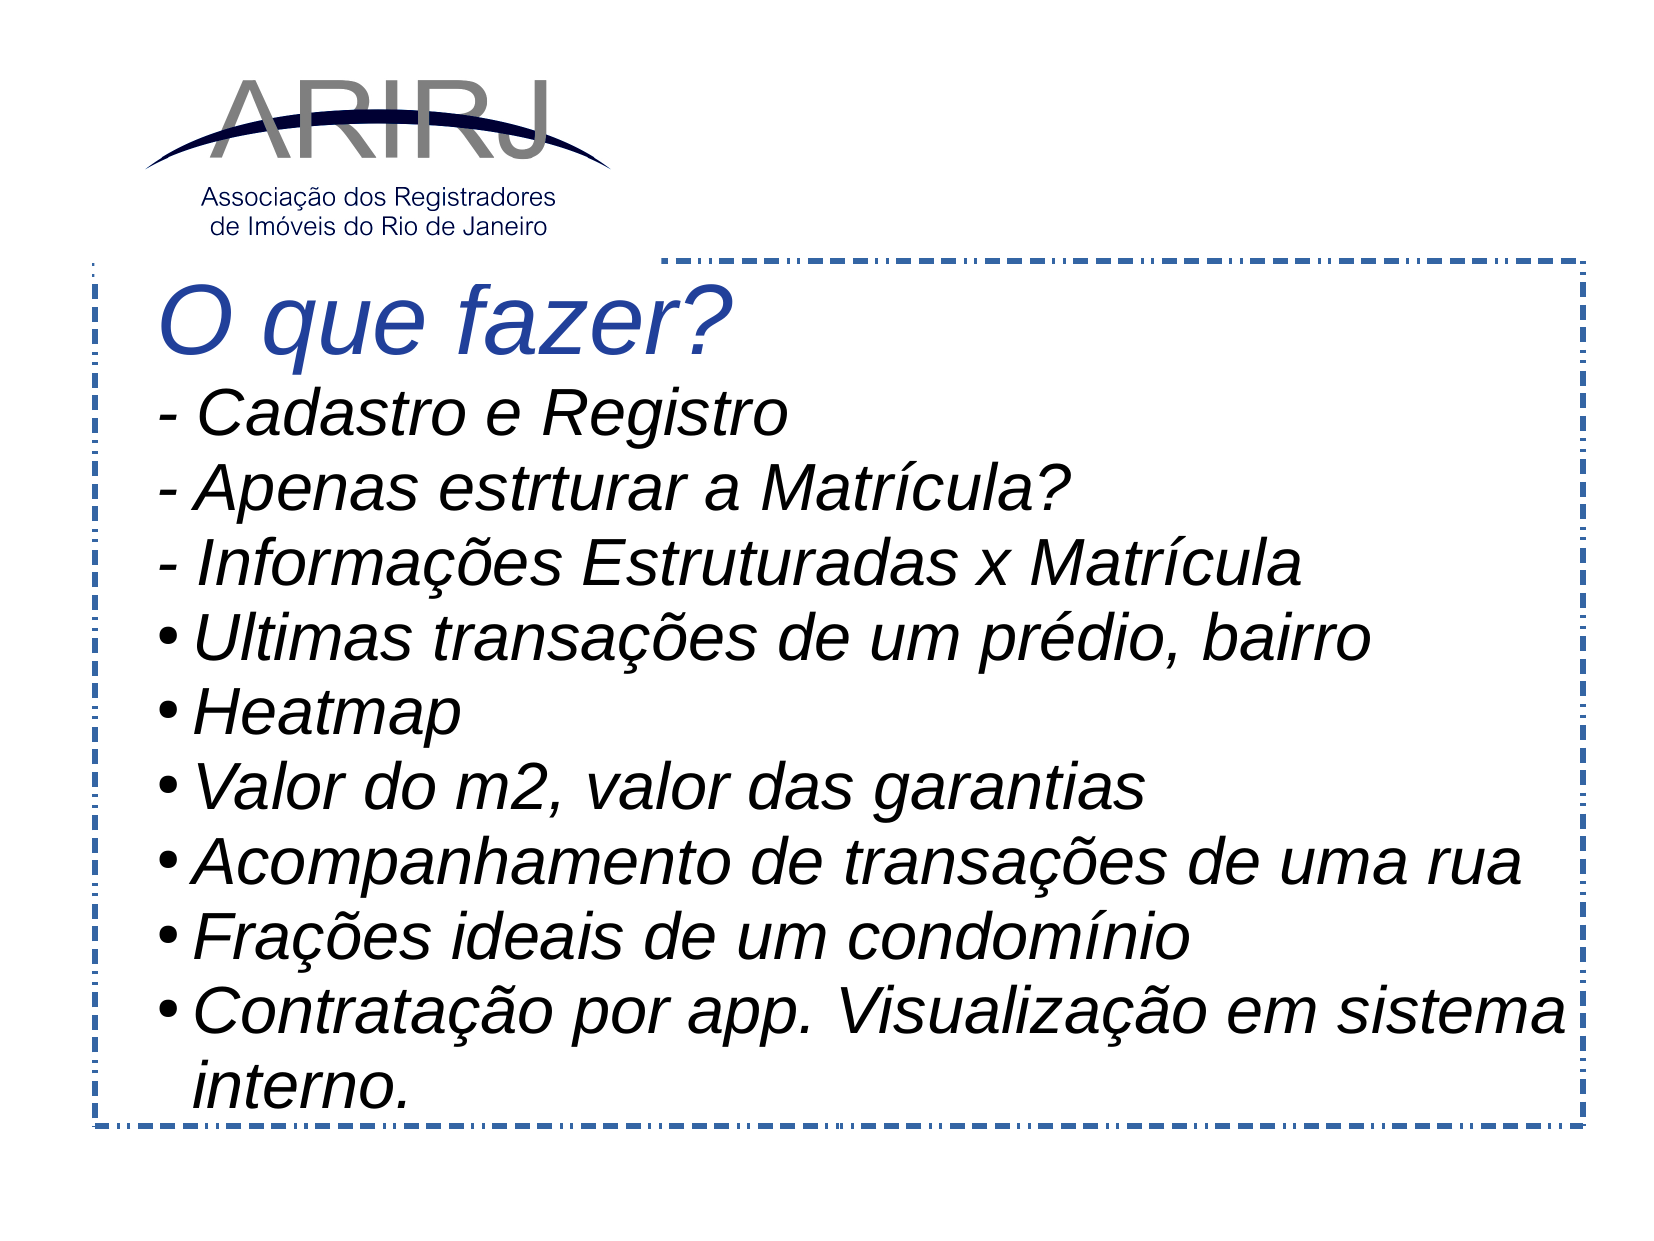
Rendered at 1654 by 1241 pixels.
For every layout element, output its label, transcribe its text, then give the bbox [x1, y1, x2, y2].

picture [94, 23, 662, 284]
subtitle O que fazer? - Cadastro e Registro - Apenas estrturar a Matrícula? - Informações Estruturadas x Matrícula Ultimas transações de um prédio, bairro Heatmap Valor do m2, valor das garantias Acompanhamento de transações de uma rua Frações ideais de um condomínio Contratação por app. Visualização em sistema interno. [94, 260, 1583, 1126]
